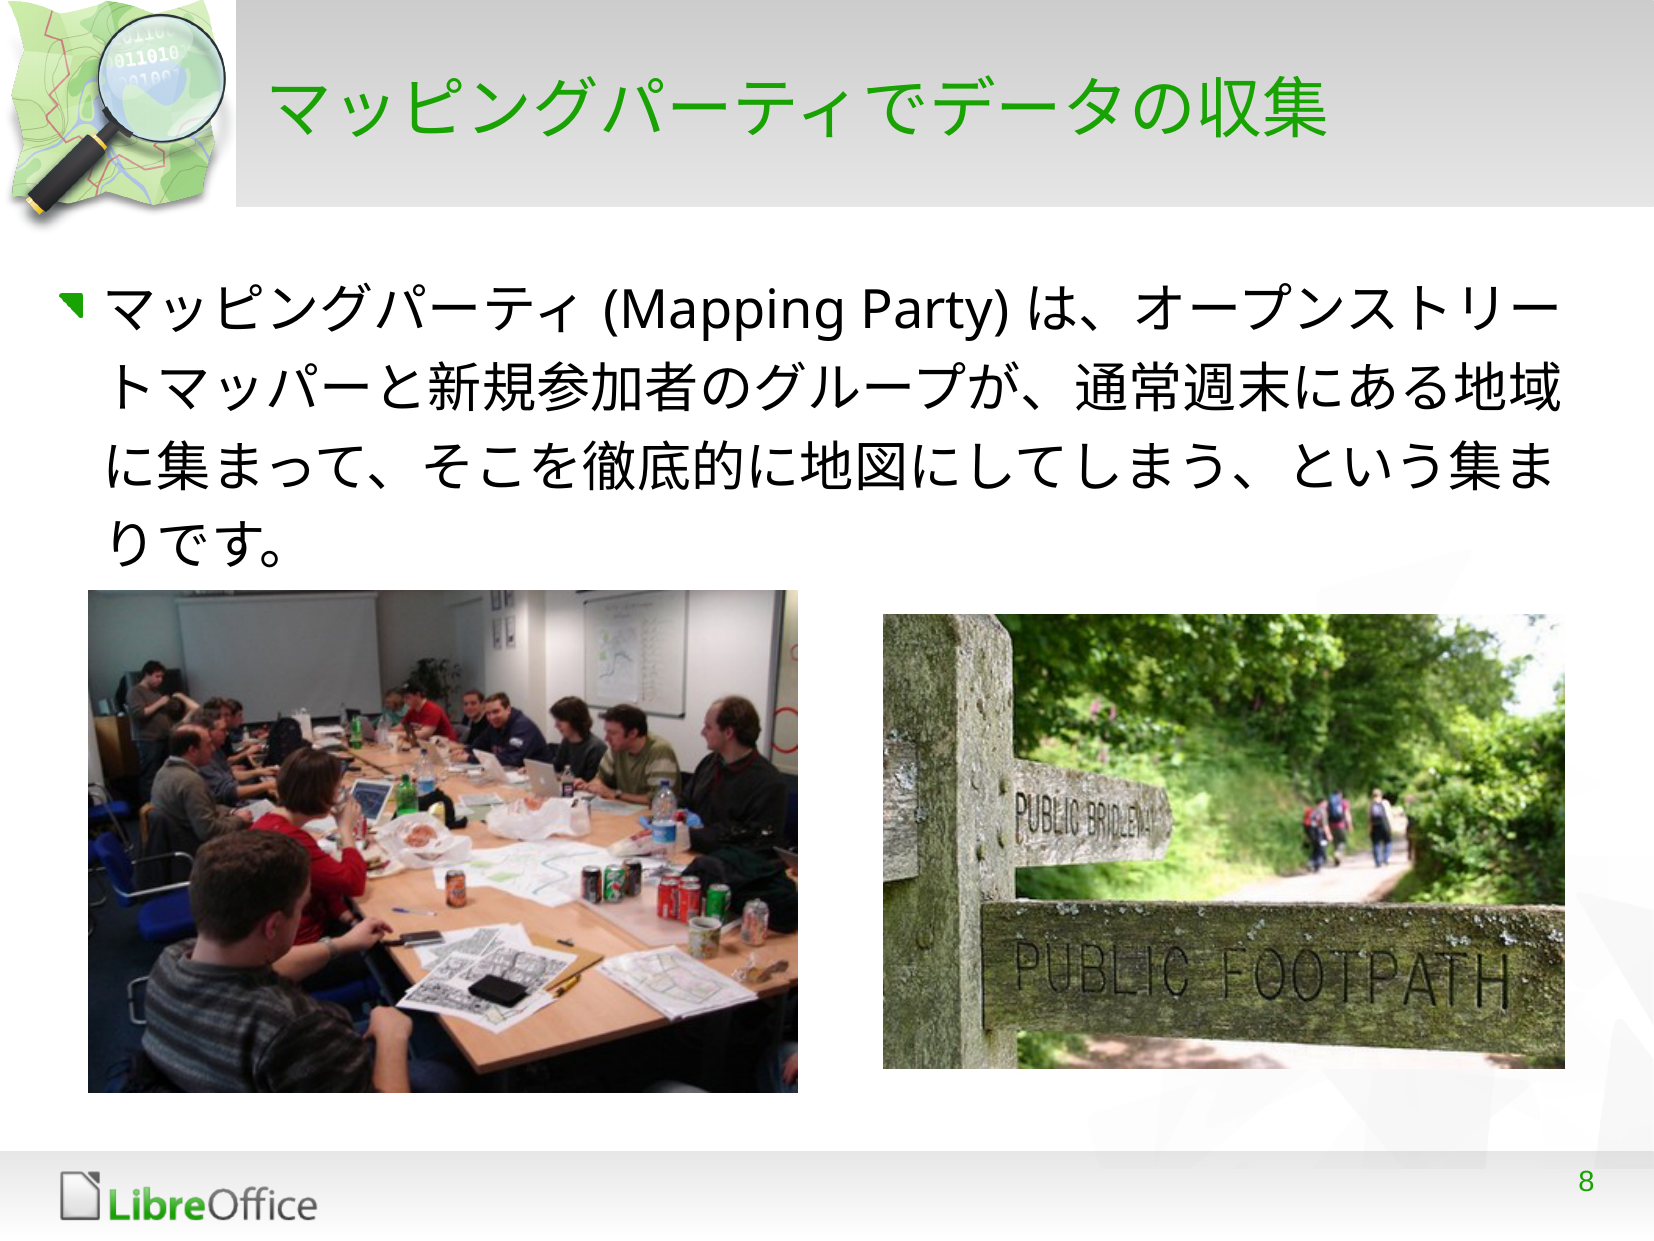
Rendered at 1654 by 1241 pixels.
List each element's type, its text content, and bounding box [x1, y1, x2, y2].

title マッピングパーティでデータの収集 [265, 29, 1595, 178]
picture [88, 590, 798, 1093]
picture [883, 548, 1654, 1169]
picture [0, 0, 237, 237]
picture [41, 1152, 337, 1240]
list マッピングパーティ(Mapping Party)は、オープンストリートマッパーと新規参加者のグループが、通常週末にある地域に集まって、そこを徹底的に地図にしてしまう、という集まりです。 [59, 265, 1595, 986]
